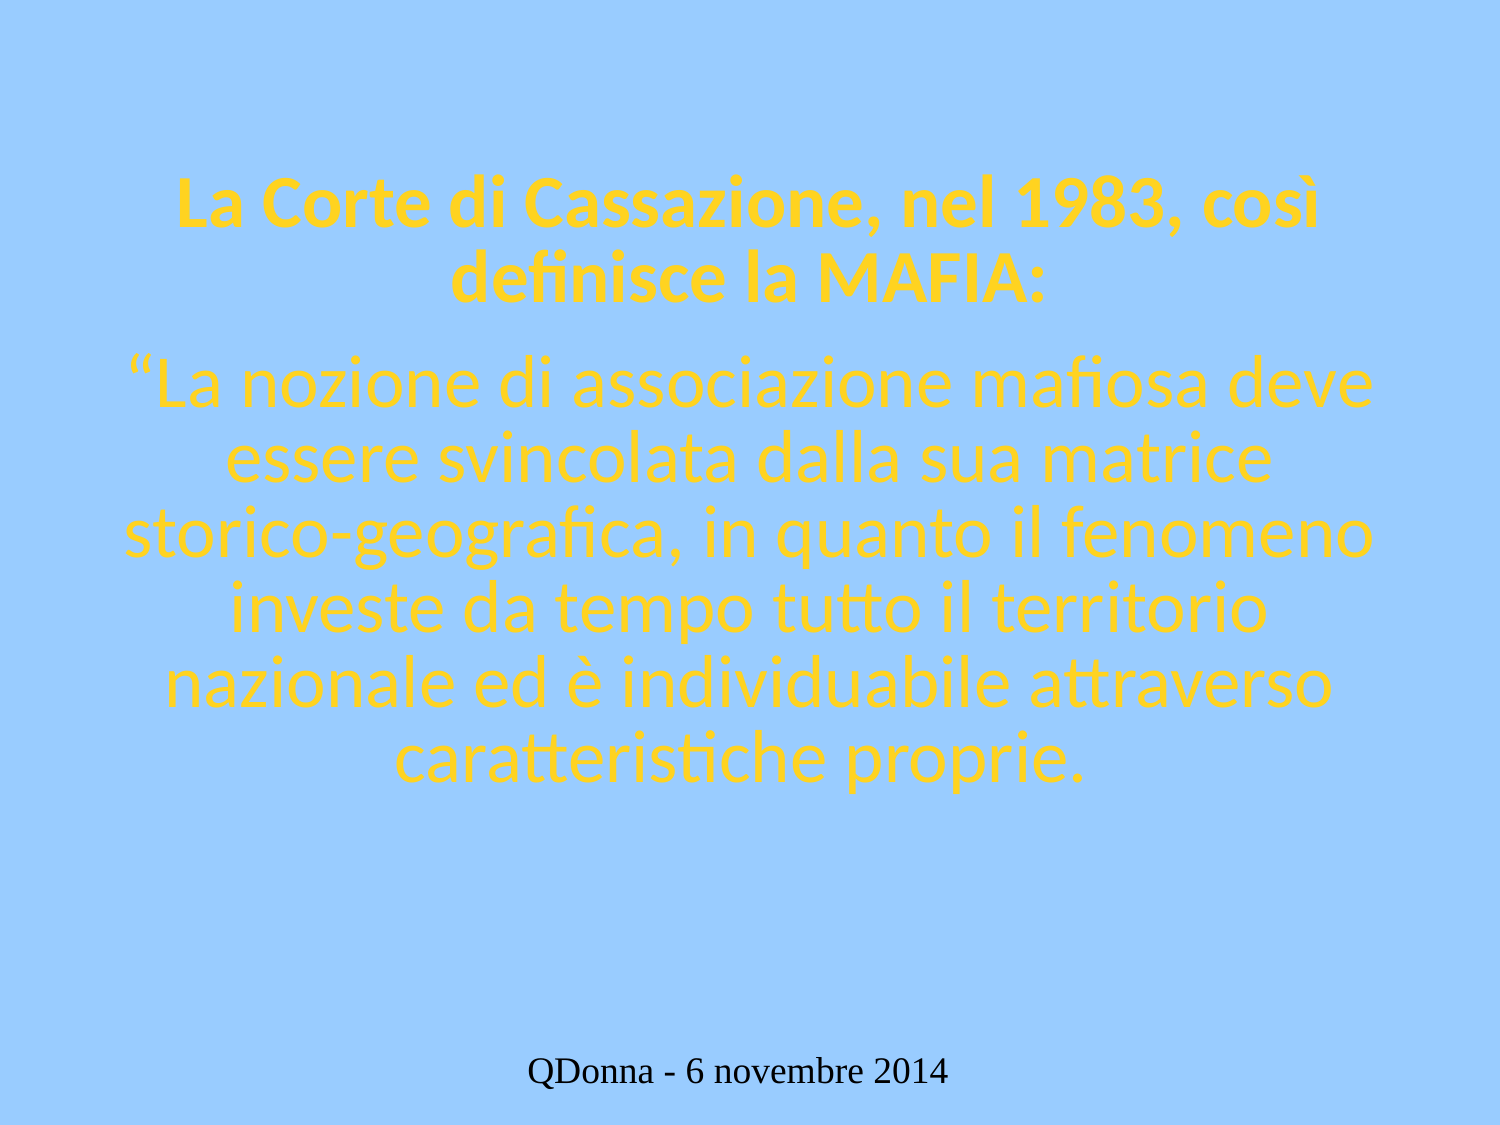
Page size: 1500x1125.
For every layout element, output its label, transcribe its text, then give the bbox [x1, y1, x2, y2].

list La Corte di Cassazione, nel 1983, così definisce la MAFIA: “La nozione di associazione mafiosa deve essere svincolata dalla sua matrice storico-geografica, in quanto il fenomeno investe da tempo tutto il territorio nazionale ed è individuabile attraverso caratteristiche proprie. [93, 164, 1407, 1008]
